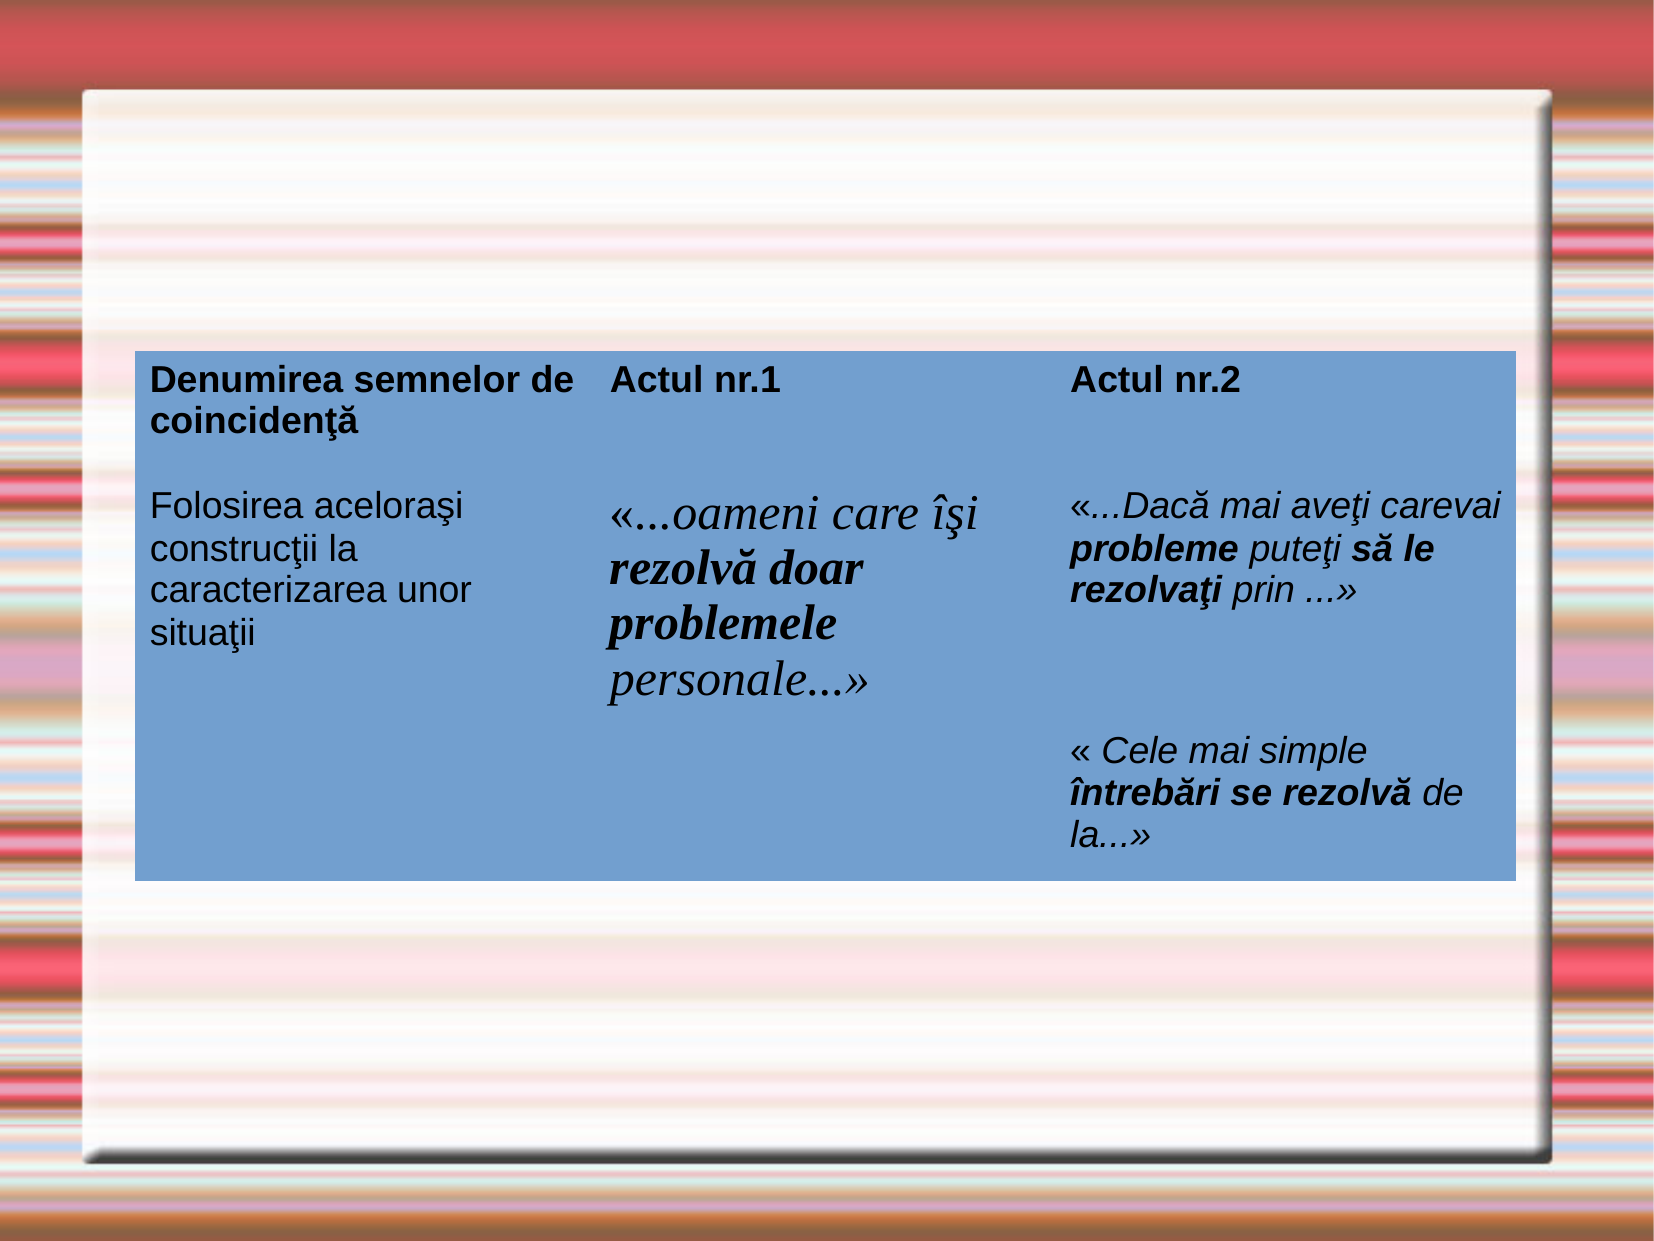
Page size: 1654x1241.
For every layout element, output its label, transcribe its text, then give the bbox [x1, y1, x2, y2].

table_header Actul nr.2 [1055, 351, 1516, 478]
table_header Denumirea semnelor de coincidenţă [135, 351, 595, 478]
table_cell « Cele mai simple întrebări se rezolvă de la...» [1055, 722, 1516, 881]
table_cell «...oameni care îşi rezolvă doar problemele personale...» [595, 478, 1055, 722]
table_cell Folosirea aceloraşi construcţii la caracterizarea unor situaţii [135, 478, 595, 722]
table_cell «...Dacă mai aveţi carevai probleme puteţi să le rezolvaţi prin ...» [1055, 478, 1516, 722]
table_header Actul nr.1 [595, 351, 1055, 478]
table_cell [595, 722, 1055, 881]
table_cell [135, 722, 595, 881]
